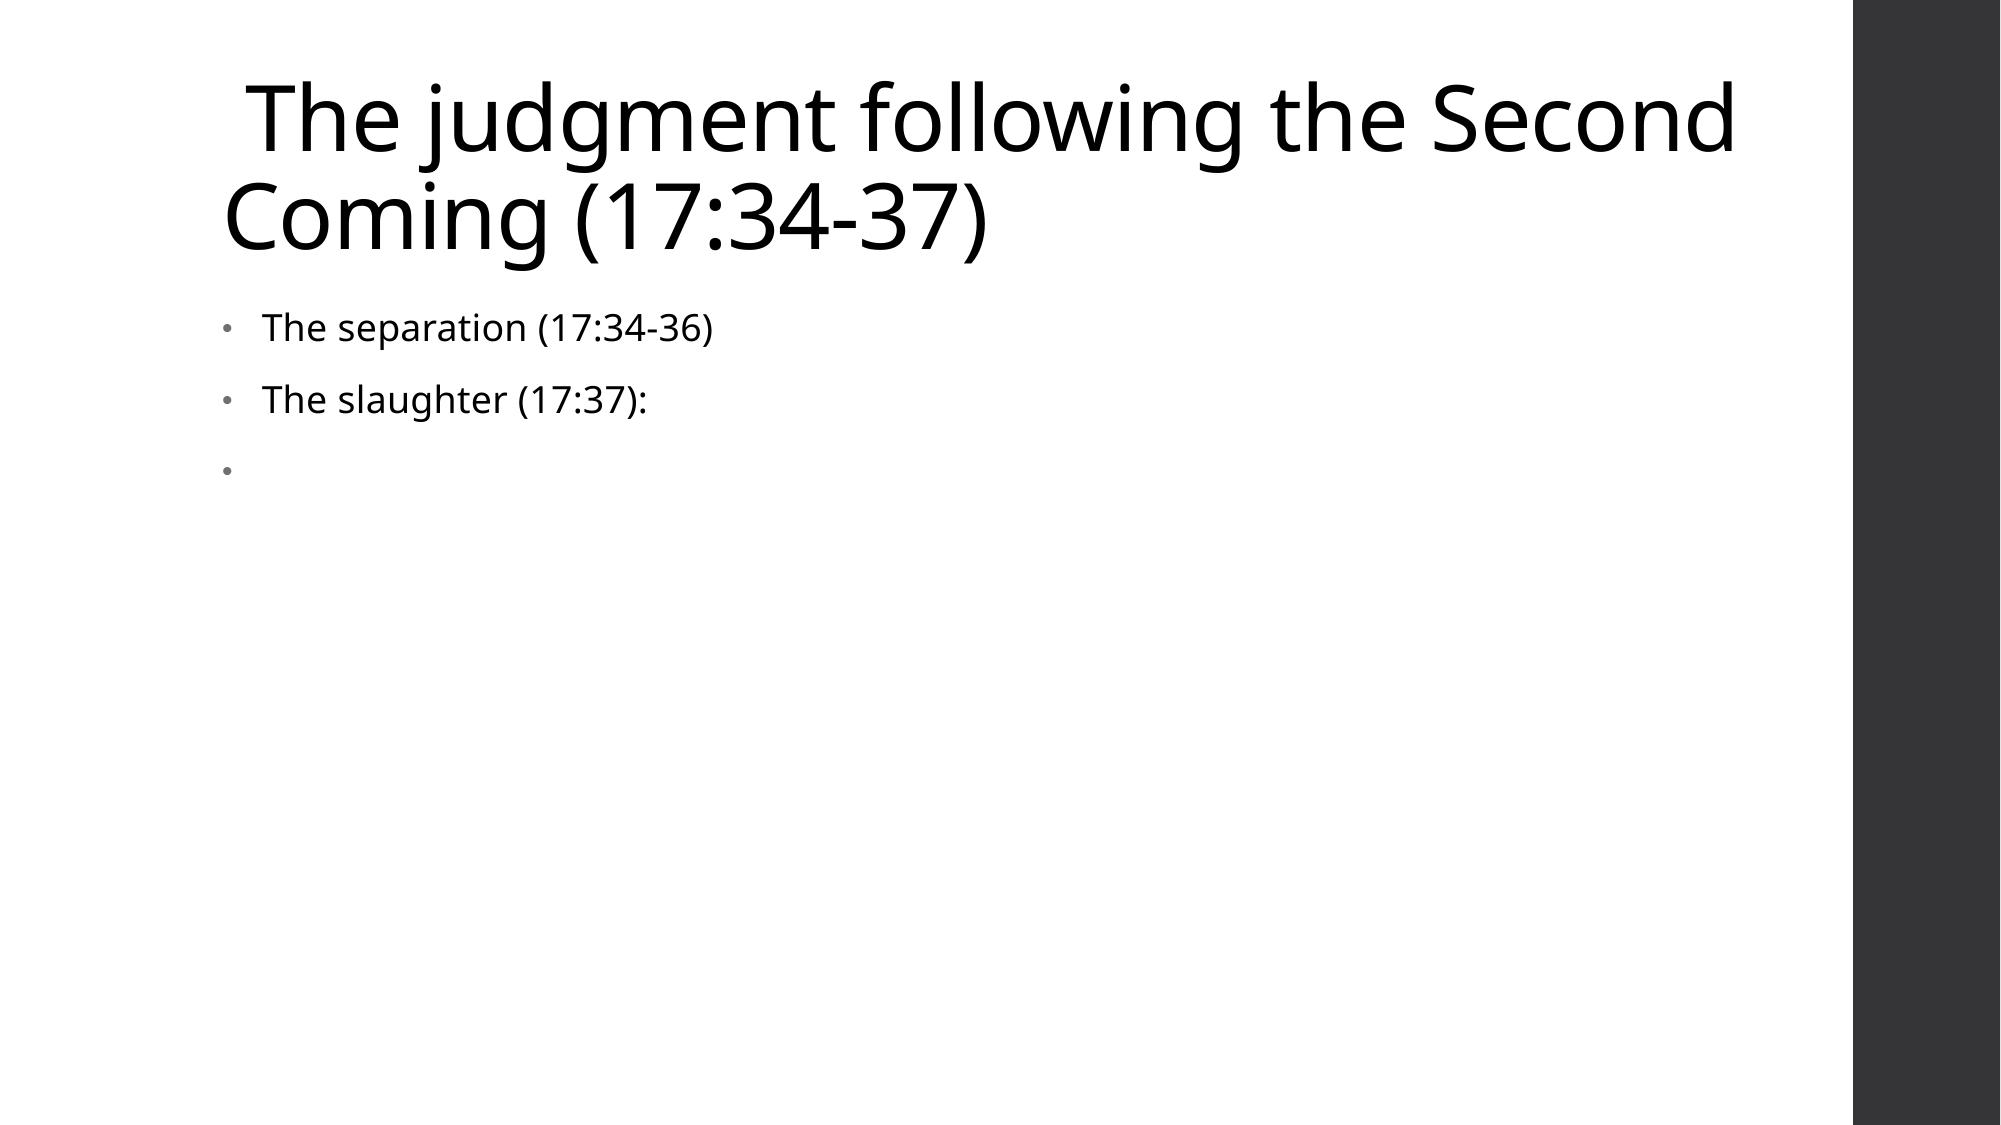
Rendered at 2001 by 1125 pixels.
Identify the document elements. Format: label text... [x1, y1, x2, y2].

list The separation (17:34-36) The slaughter (17:37): [206, 299, 1617, 1014]
title The judgment following the Second Coming (17:34-37) [206, 60, 1797, 278]
